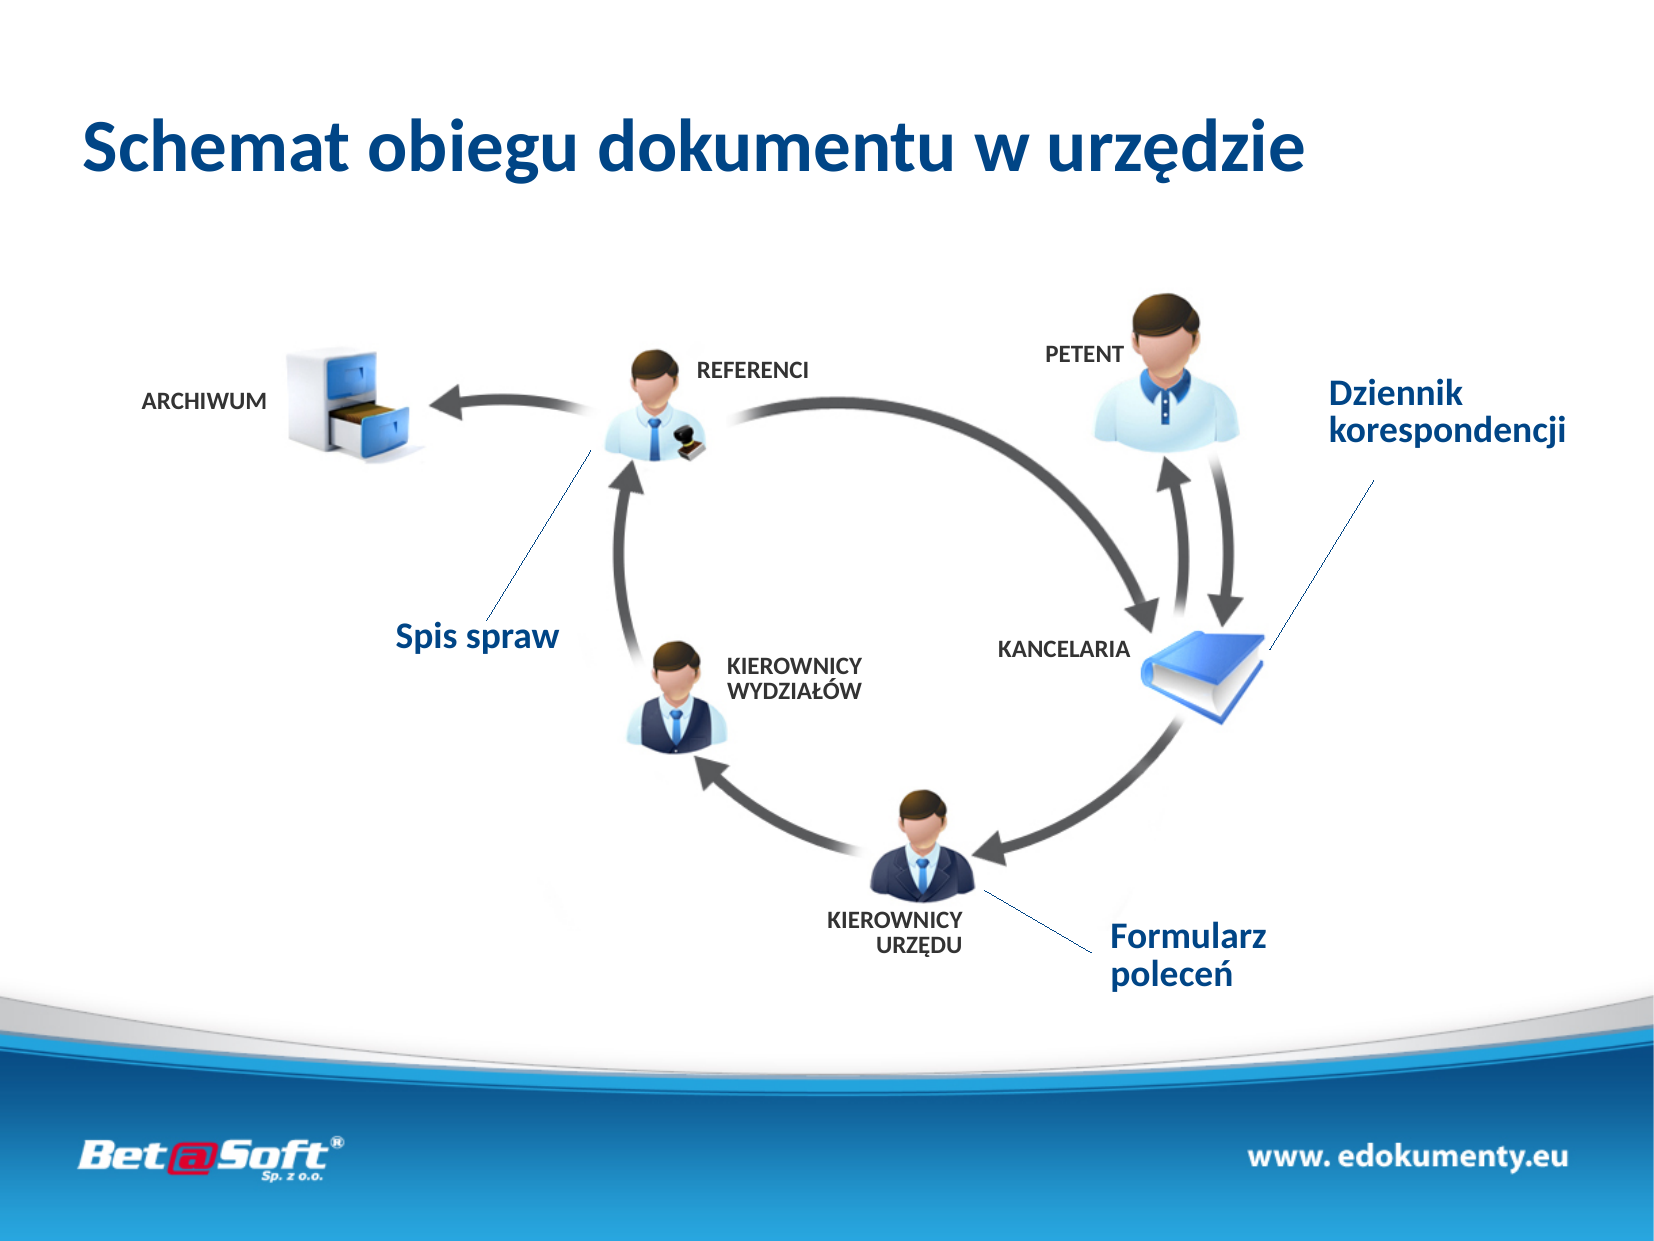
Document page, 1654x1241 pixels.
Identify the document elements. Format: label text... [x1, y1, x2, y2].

title Schemat obiegu dokumentu w urzędzie [82, 44, 1571, 262]
list Formularz poleceń [1110, 920, 1388, 1134]
list KIEROWNICY URZĘDU [755, 909, 975, 1093]
list ARCHIWUM [141, 390, 420, 544]
picture [0, 0, 1654, 1241]
list PETENT [1045, 343, 1323, 443]
list KANCELARIA [998, 638, 1276, 792]
list KIEROWNICY WYDZIAŁÓW [631, 655, 875, 839]
list REFERENCI [696, 360, 975, 513]
list Dziennik korespondencji [1328, 376, 1607, 591]
list Spis spraw [395, 620, 674, 788]
